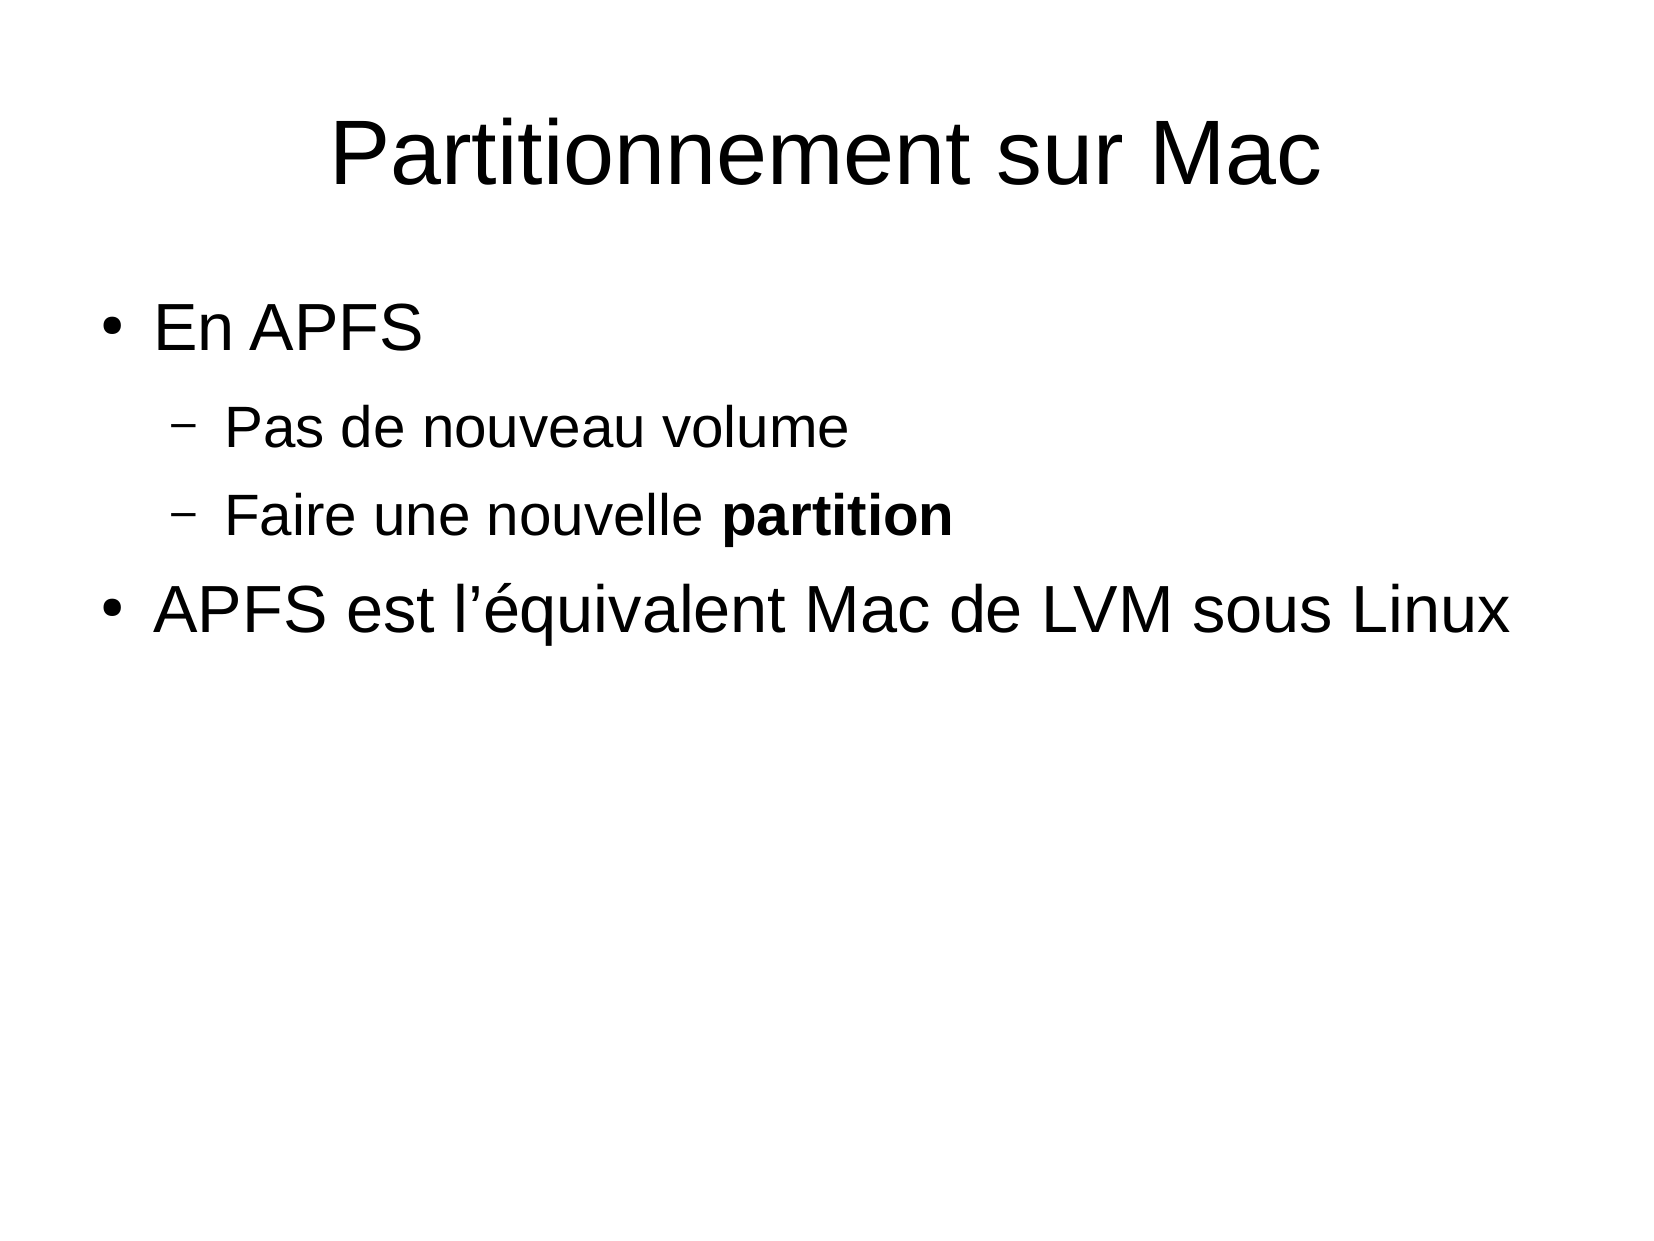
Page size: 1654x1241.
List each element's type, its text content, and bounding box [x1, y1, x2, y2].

title Partitionnement sur Mac [82, 49, 1571, 257]
list En APFS Pas de nouveau volume Faire une nouvelle partition APFS est l’équivalent Mac de LVM sous Linux [82, 290, 1571, 1010]
